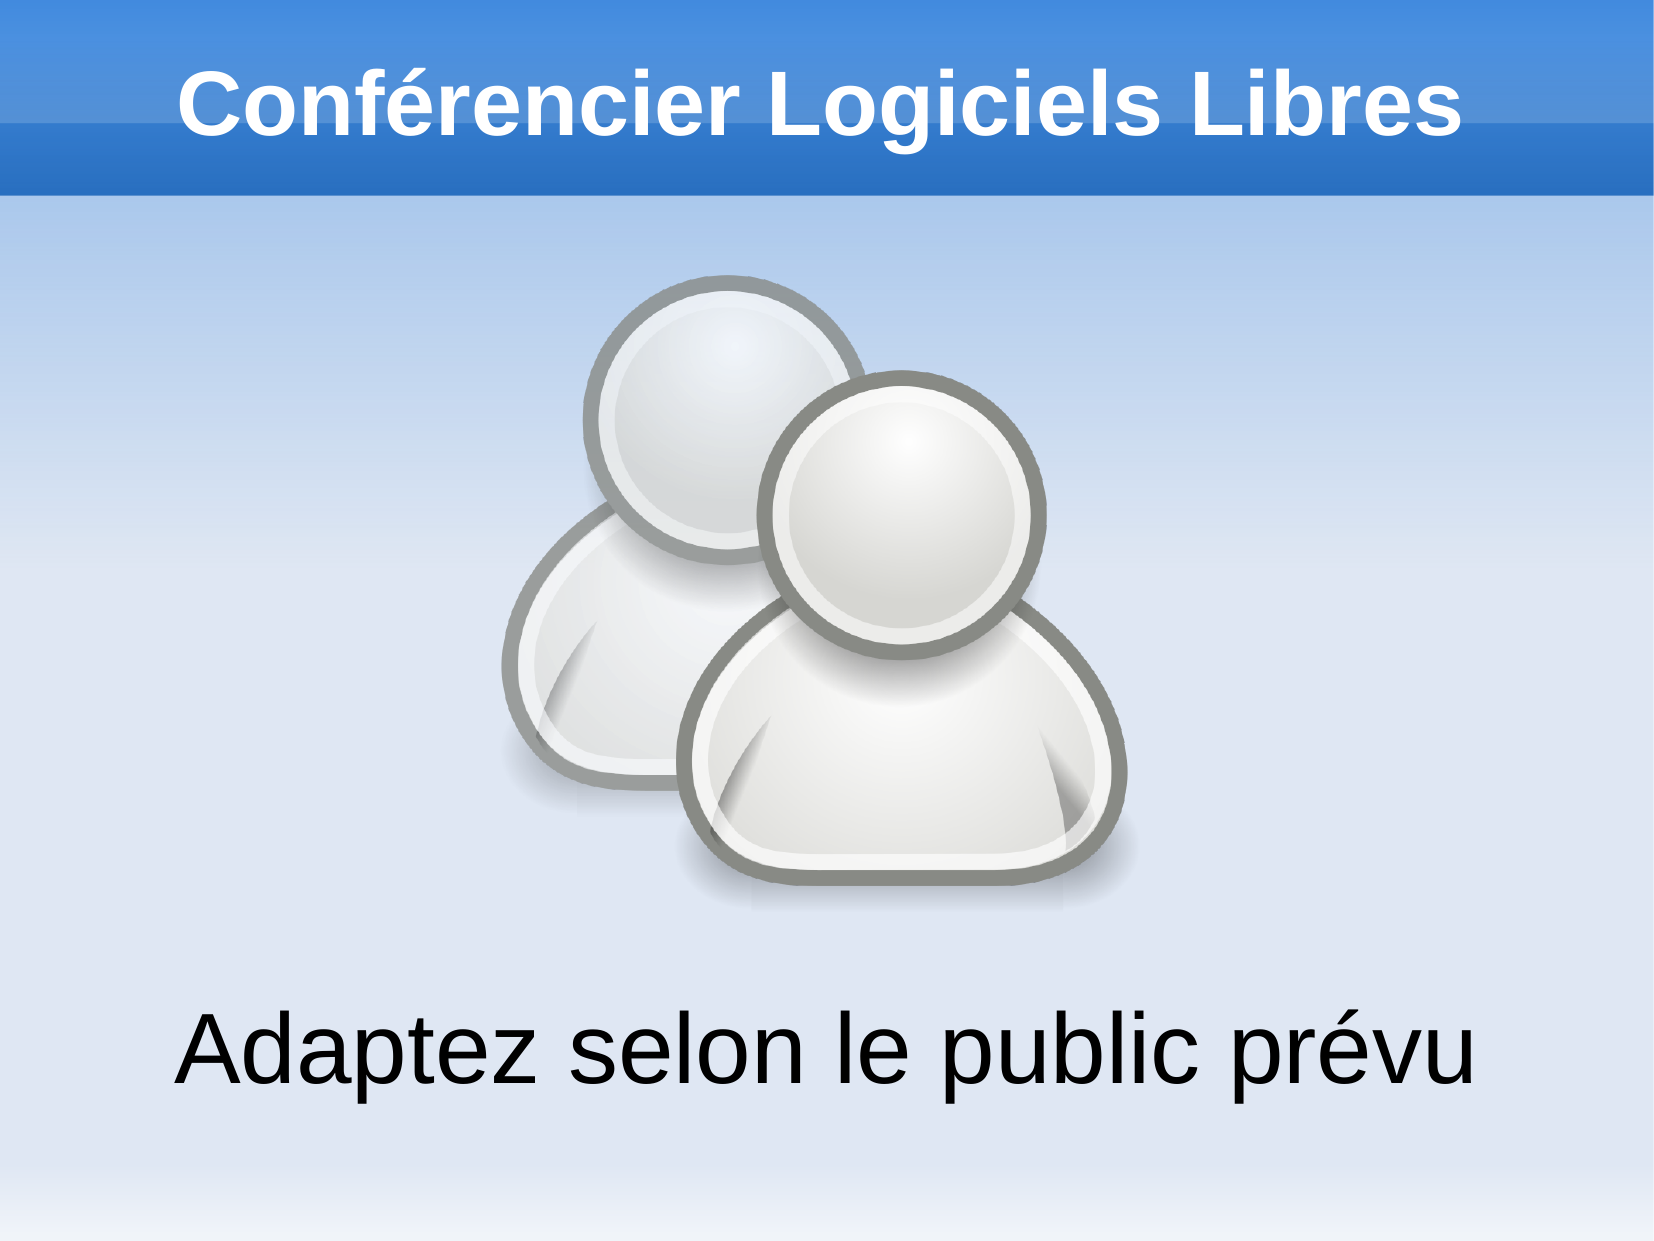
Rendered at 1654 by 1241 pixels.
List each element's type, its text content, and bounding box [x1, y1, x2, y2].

text_box Adaptez selon le public prévu [159, 985, 1494, 1125]
title Conférencier Logiciels Libres [76, 0, 1565, 208]
picture [0, 0, 1654, 1241]
